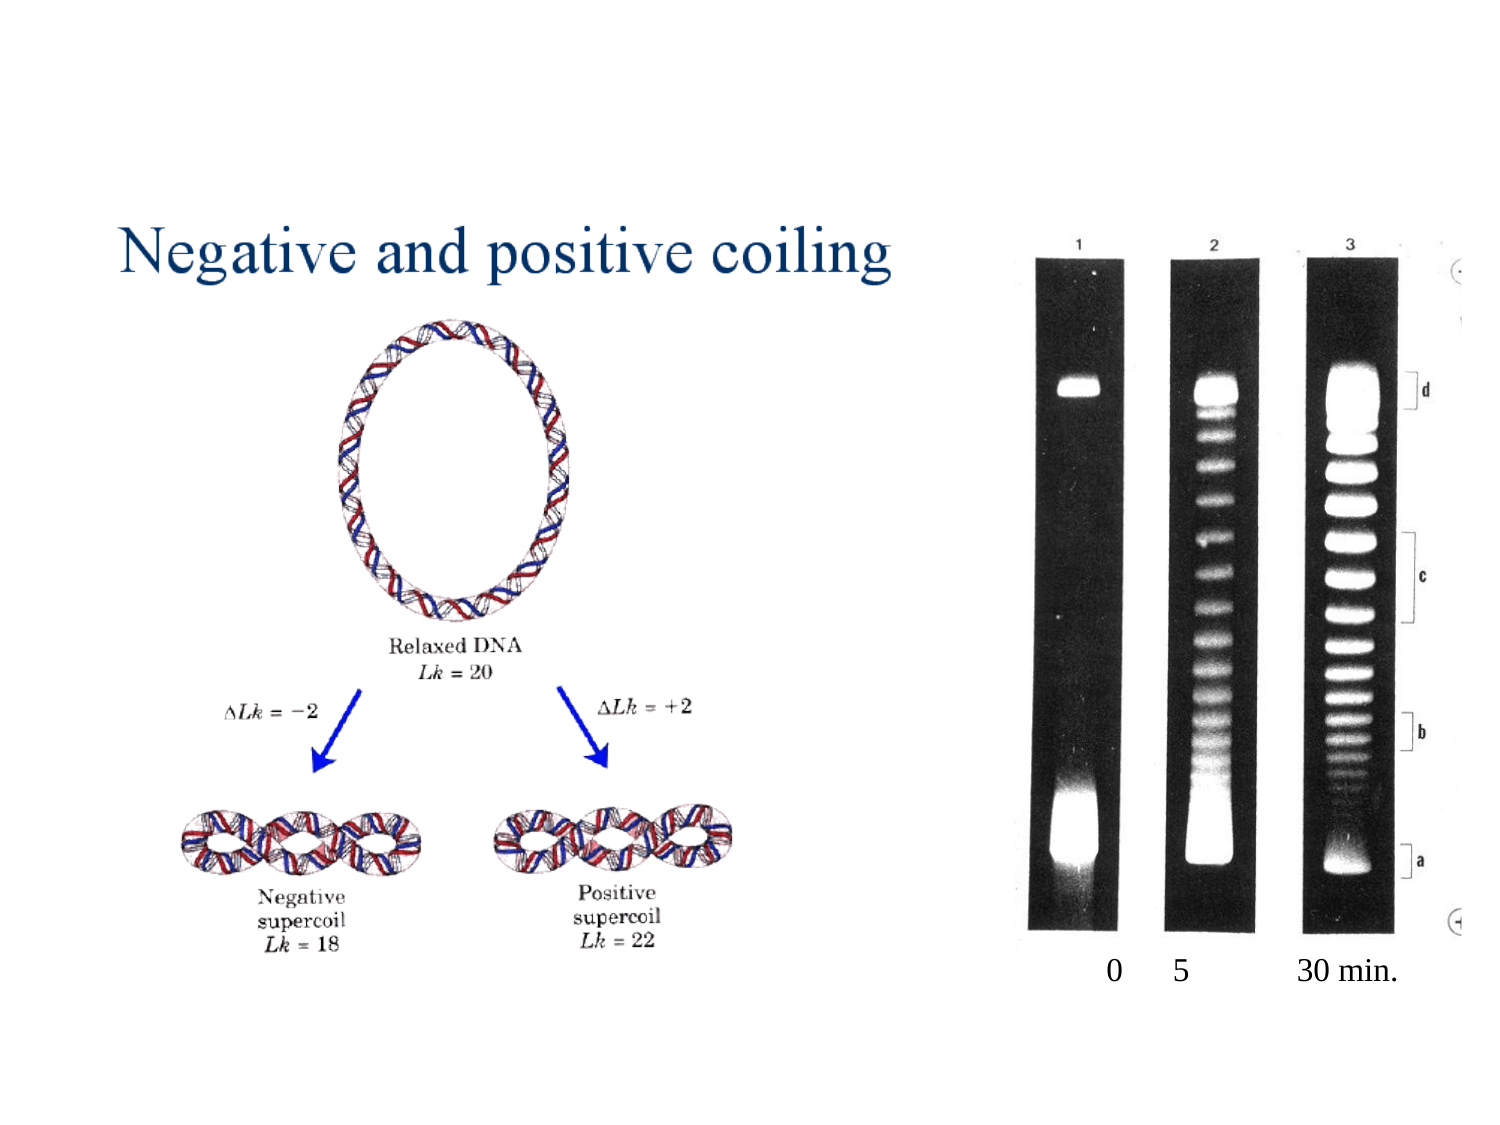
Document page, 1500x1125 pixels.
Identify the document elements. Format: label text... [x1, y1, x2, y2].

text_box 0 5 30 min. [1083, 941, 1414, 996]
picture [991, 231, 1462, 956]
picture [53, 190, 916, 997]
